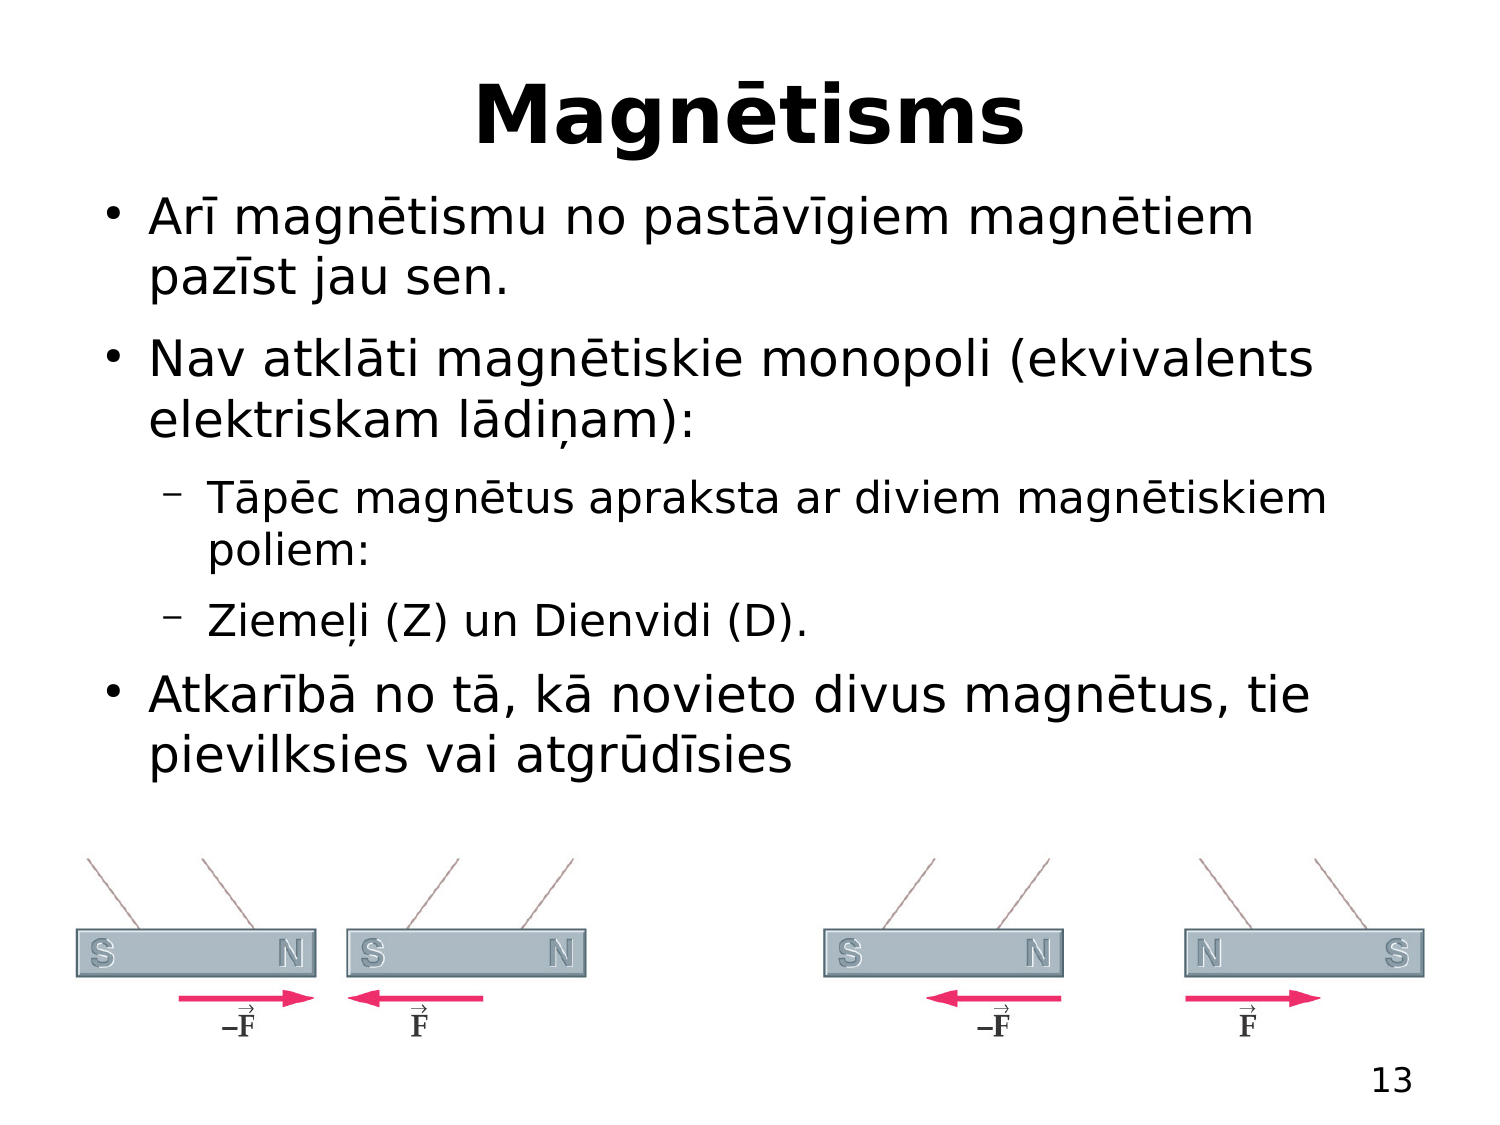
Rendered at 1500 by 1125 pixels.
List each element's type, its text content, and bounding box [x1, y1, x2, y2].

list Arī magnētismu no pastāvīgiem magnētiem pazīst jau sen. Nav atklāti magnētiskie monopoli (ekvivalents elektriskam lādiņam): Tāpēc magnētus apraksta ar diviem magnētiskiem poliem: Ziemeļi (Z) un Dienvidi (D). Atkarībā no tā, kā novieto divus magnētus, tie pievilksies vai atgrūdīsies [75, 177, 1425, 798]
title Magnētisms [75, 44, 1425, 177]
picture [74, 852, 1425, 1039]
